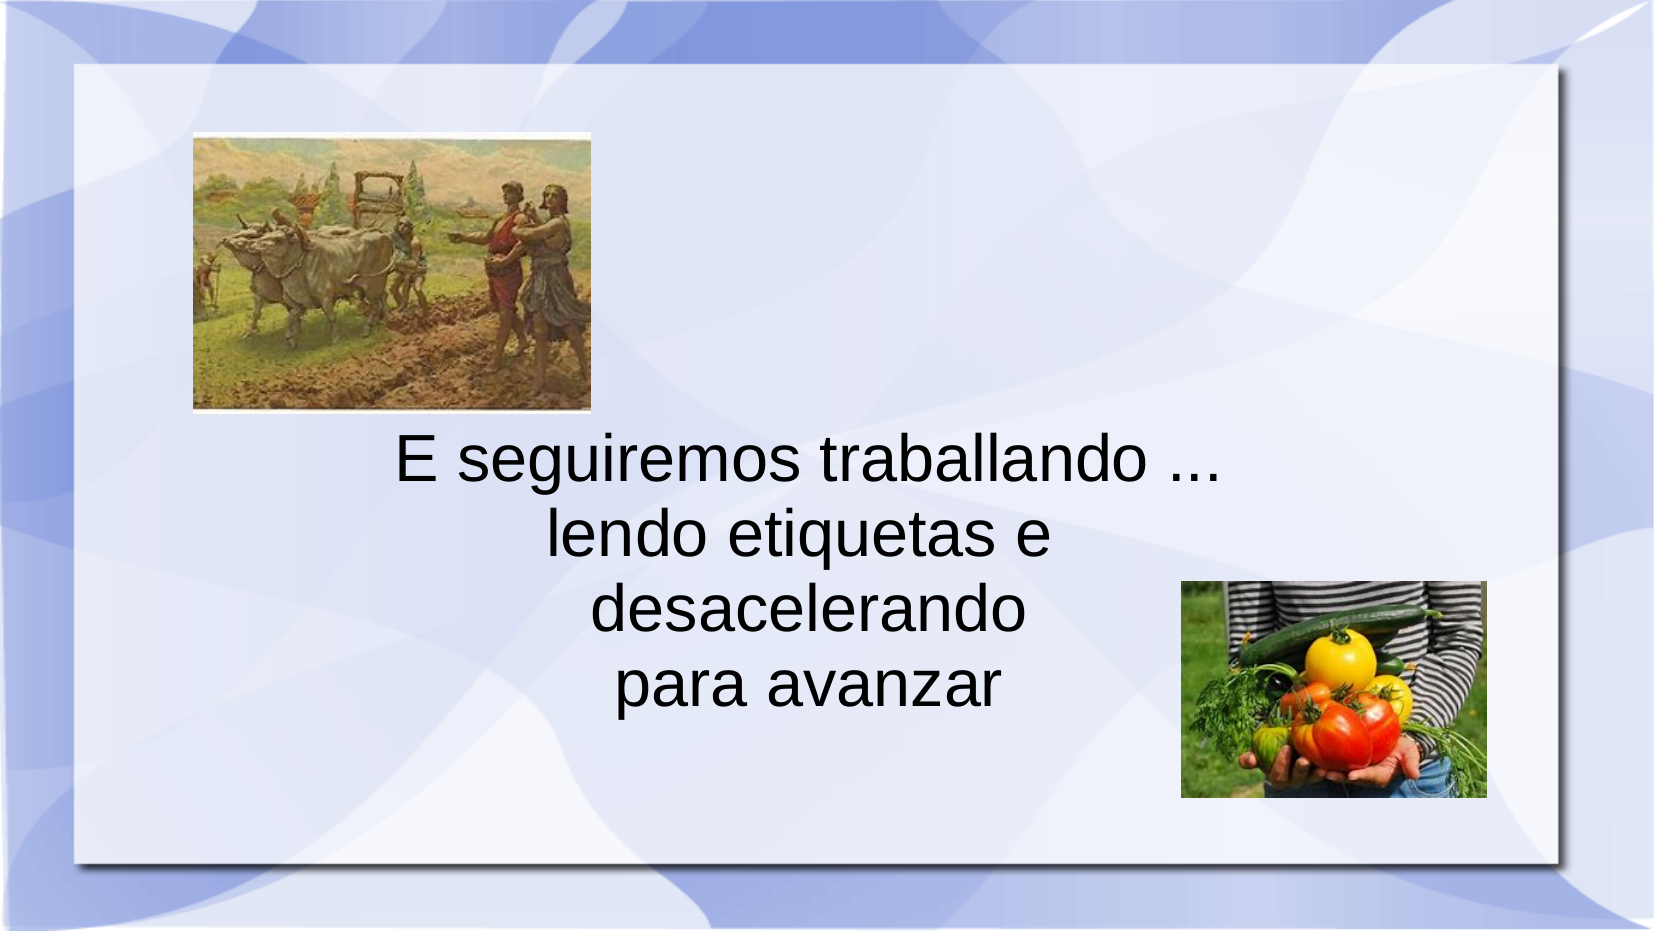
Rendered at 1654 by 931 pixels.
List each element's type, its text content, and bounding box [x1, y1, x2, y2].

subtitle E seguiremos traballando ... lendo etiquetas e desacelerando para avanzar [82, 90, 1536, 931]
picture [0, 0, 1654, 931]
picture [193, 132, 591, 414]
picture [1181, 581, 1487, 798]
